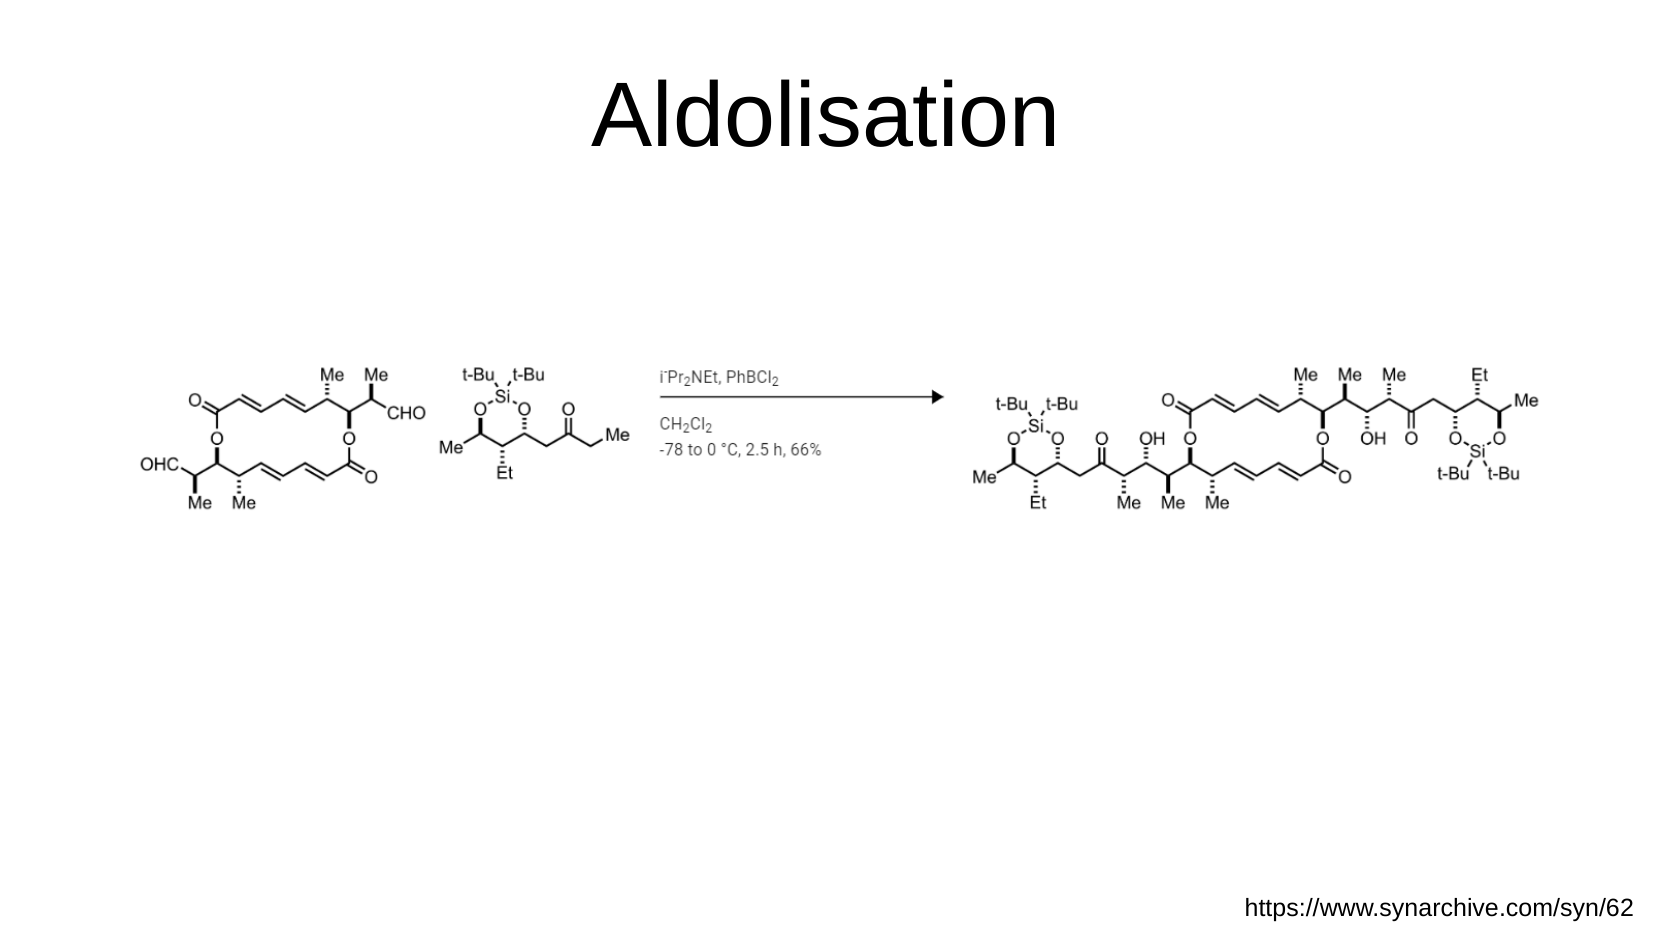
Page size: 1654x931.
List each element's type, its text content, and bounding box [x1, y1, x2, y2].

picture [118, 330, 1590, 529]
title Aldolisation [82, 37, 1571, 193]
text_box https://www.synarchive.com/syn/62 [1229, 885, 1654, 931]
